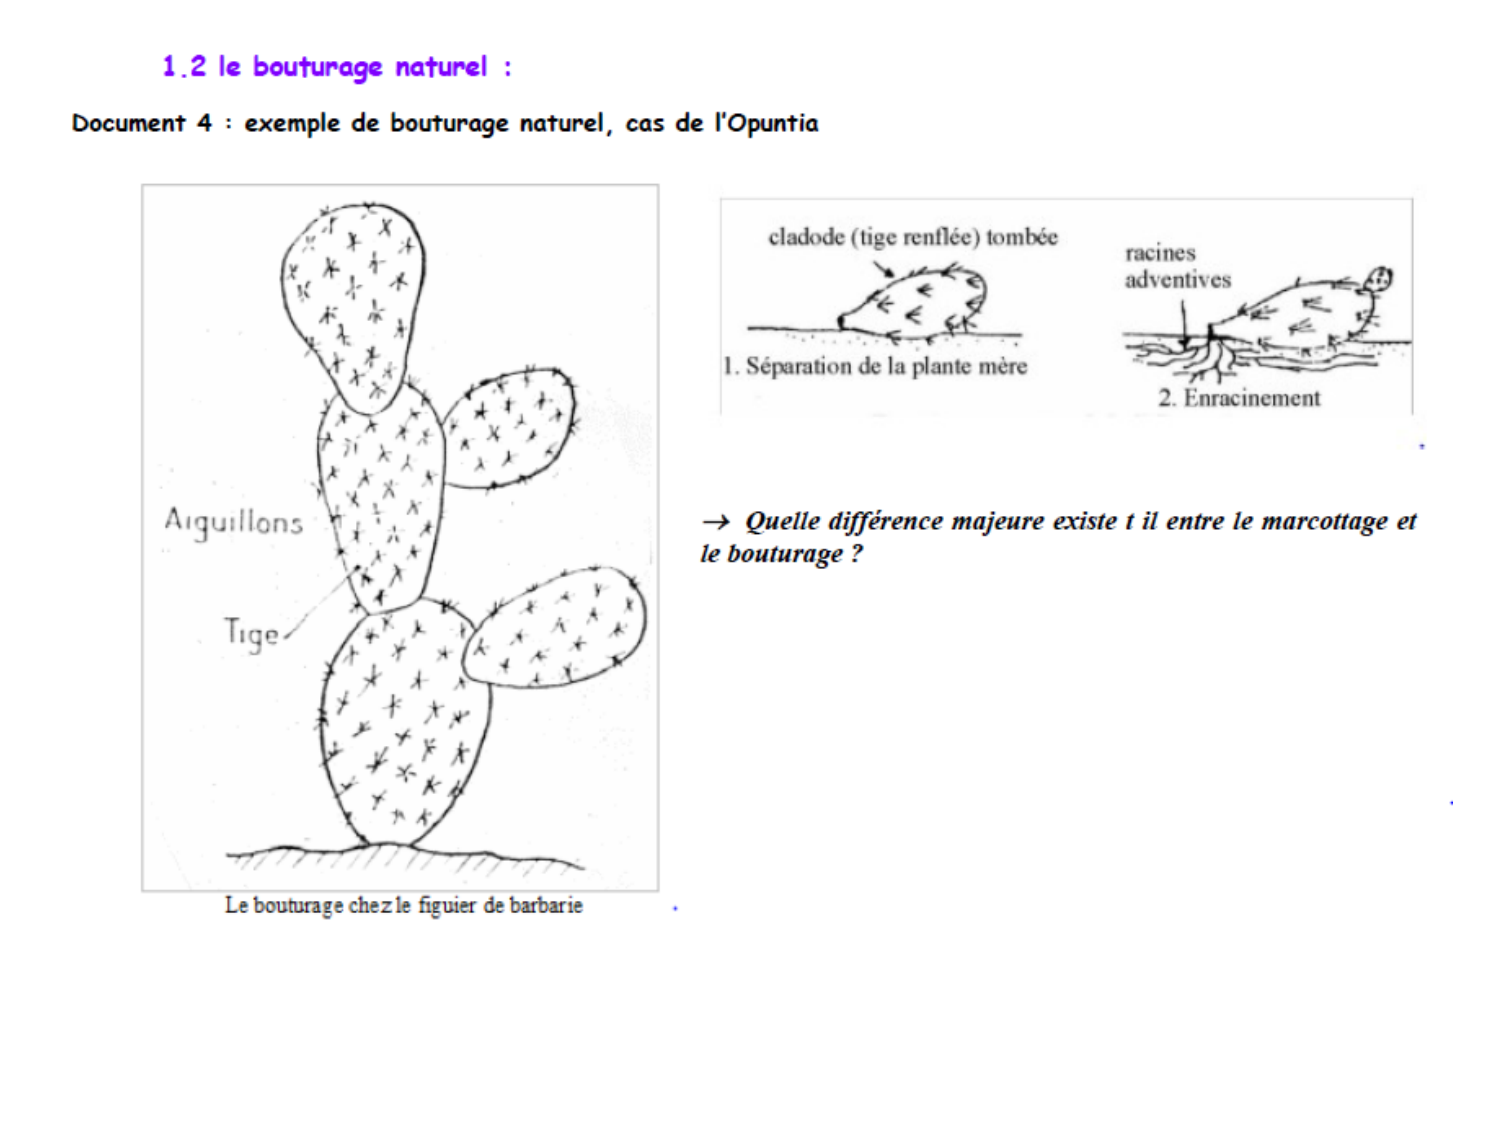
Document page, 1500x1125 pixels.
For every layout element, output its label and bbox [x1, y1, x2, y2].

picture [32, 47, 1453, 944]
